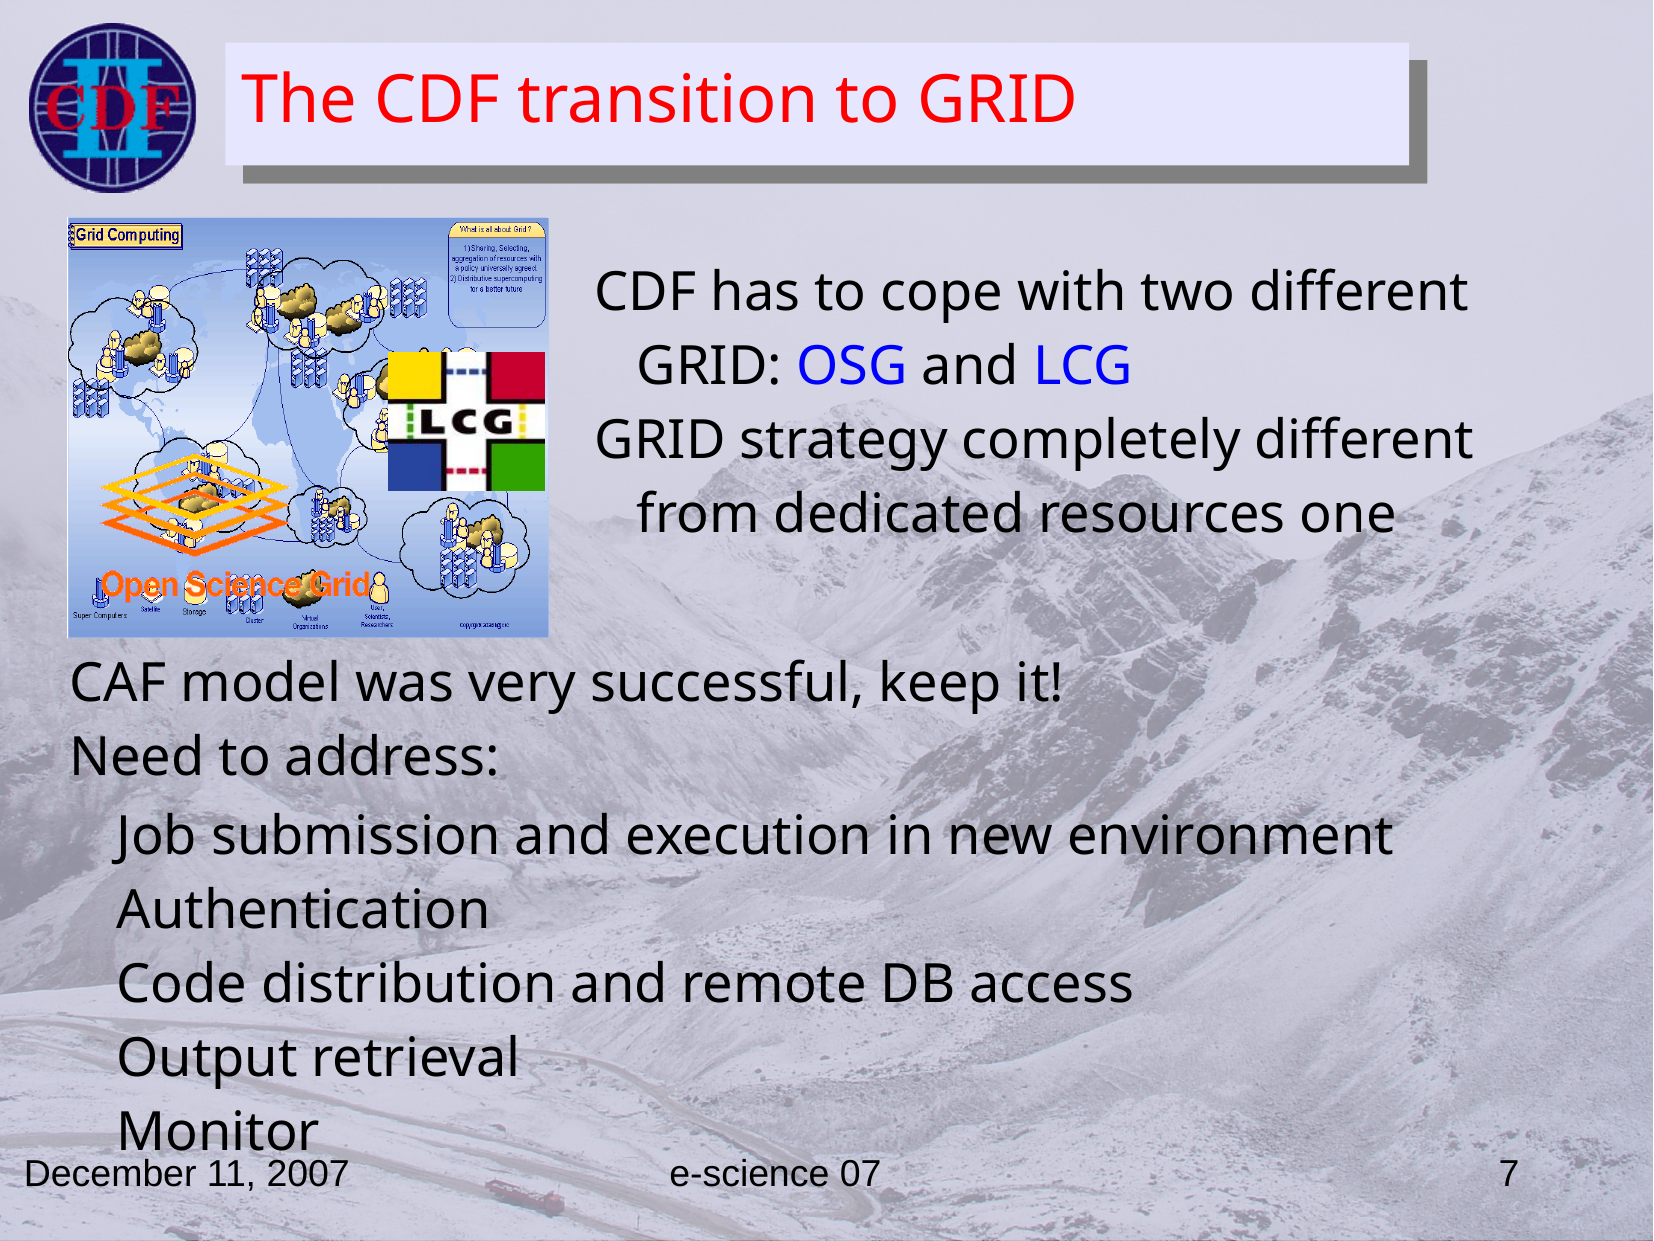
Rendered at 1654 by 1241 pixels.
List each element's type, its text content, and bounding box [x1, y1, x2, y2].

list CAF model was very successful, keep it! Need to address: [51, 643, 1606, 798]
list CDF has to cope with two different GRID: OSG and LCG GRID strategy completely different from dedicated resources one [577, 252, 1597, 593]
text_box e-science 07 [655, 1174, 896, 1229]
text_box [0, 0, 1653, 1241]
text_box The CDF transition to GRID [225, 42, 1410, 166]
text_box <number> [1483, 1145, 1653, 1229]
picture [67, 217, 549, 638]
picture [29, 23, 198, 193]
text_box December 11, 2007 [11, 1144, 362, 1229]
list Job submission and execution in new environment Authentication Code distribution and remote DB access Output retrieval Monitor [98, 796, 1483, 1174]
